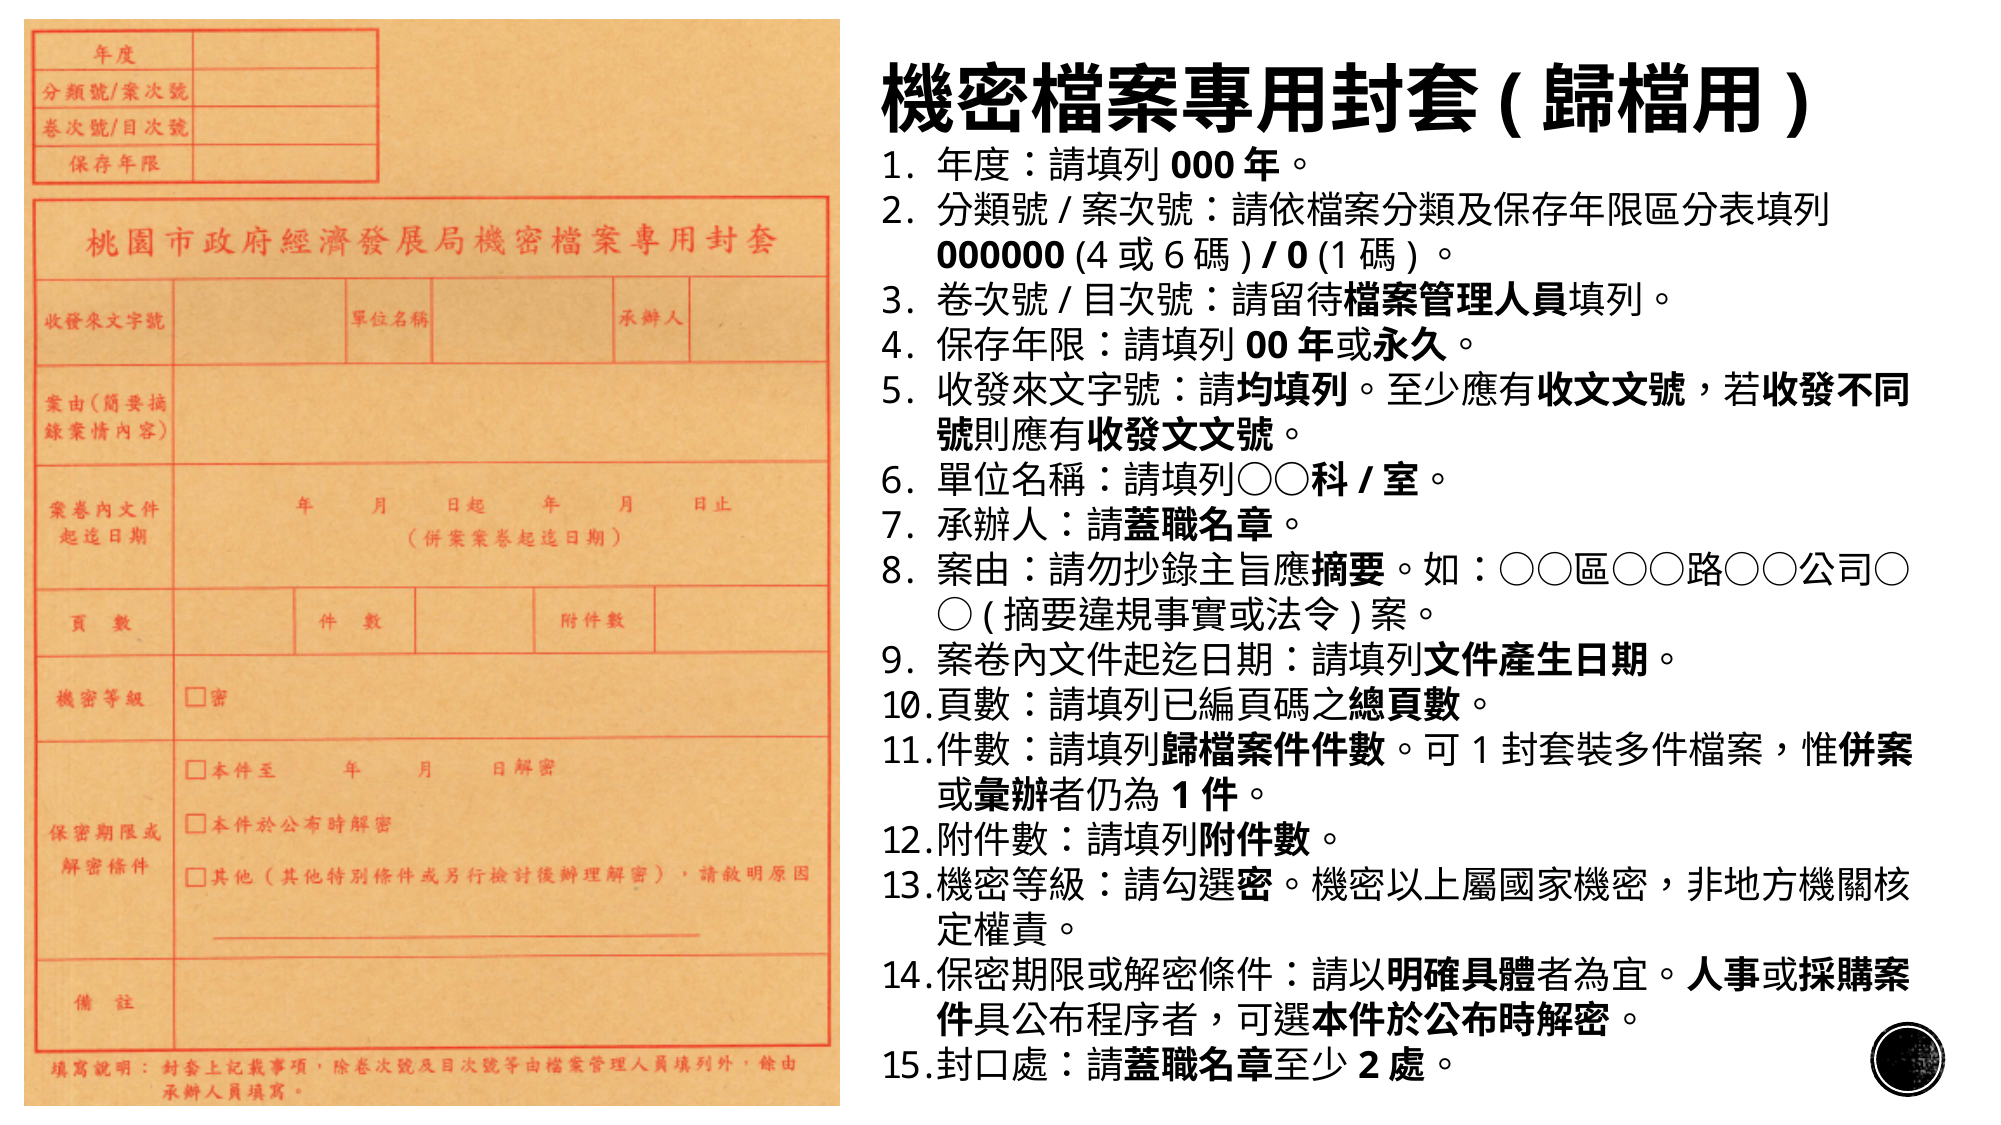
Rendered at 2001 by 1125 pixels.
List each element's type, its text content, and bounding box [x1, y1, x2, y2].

picture [24, 19, 840, 1106]
text_box 機密檔案專用封套(歸檔用) 年度：請填列000年。 分類號/案次號：請依檔案分類及保存年限區分表填列000000 (4或6碼) / 0 (1碼)。 卷次號/目次號：請留待檔案管理人員填列。 保存年限：請填列00年或永久。 收發來文字號：請均填列。至少應有收文文號，若收發不同號則應有收發文文號。 單位名稱：請填列○○科/室。 承辦人：請蓋職名章。 案由：請勿抄錄主旨應摘要。如：○○區○○路○○公司○○(摘要違規事實或法令)案。 案卷內文件起迄日期：請填列文件產生日期。 頁數：請填列已編頁碼之總頁數。 件數：請填列歸檔案件件數。可1封套裝多件檔案，惟併案或彙辦者仍為1件。 附件數：請填列附件數。 機密等級：請勾選密。機密以上屬國家機密，非地方機關核定權責。 保密期限或解密條件：請以明確具體者為宜。人事或採購案件具公布程序者，可選本件於公布時解密。 封口處：請蓋職名章至少2處。 [865, 43, 1956, 1094]
